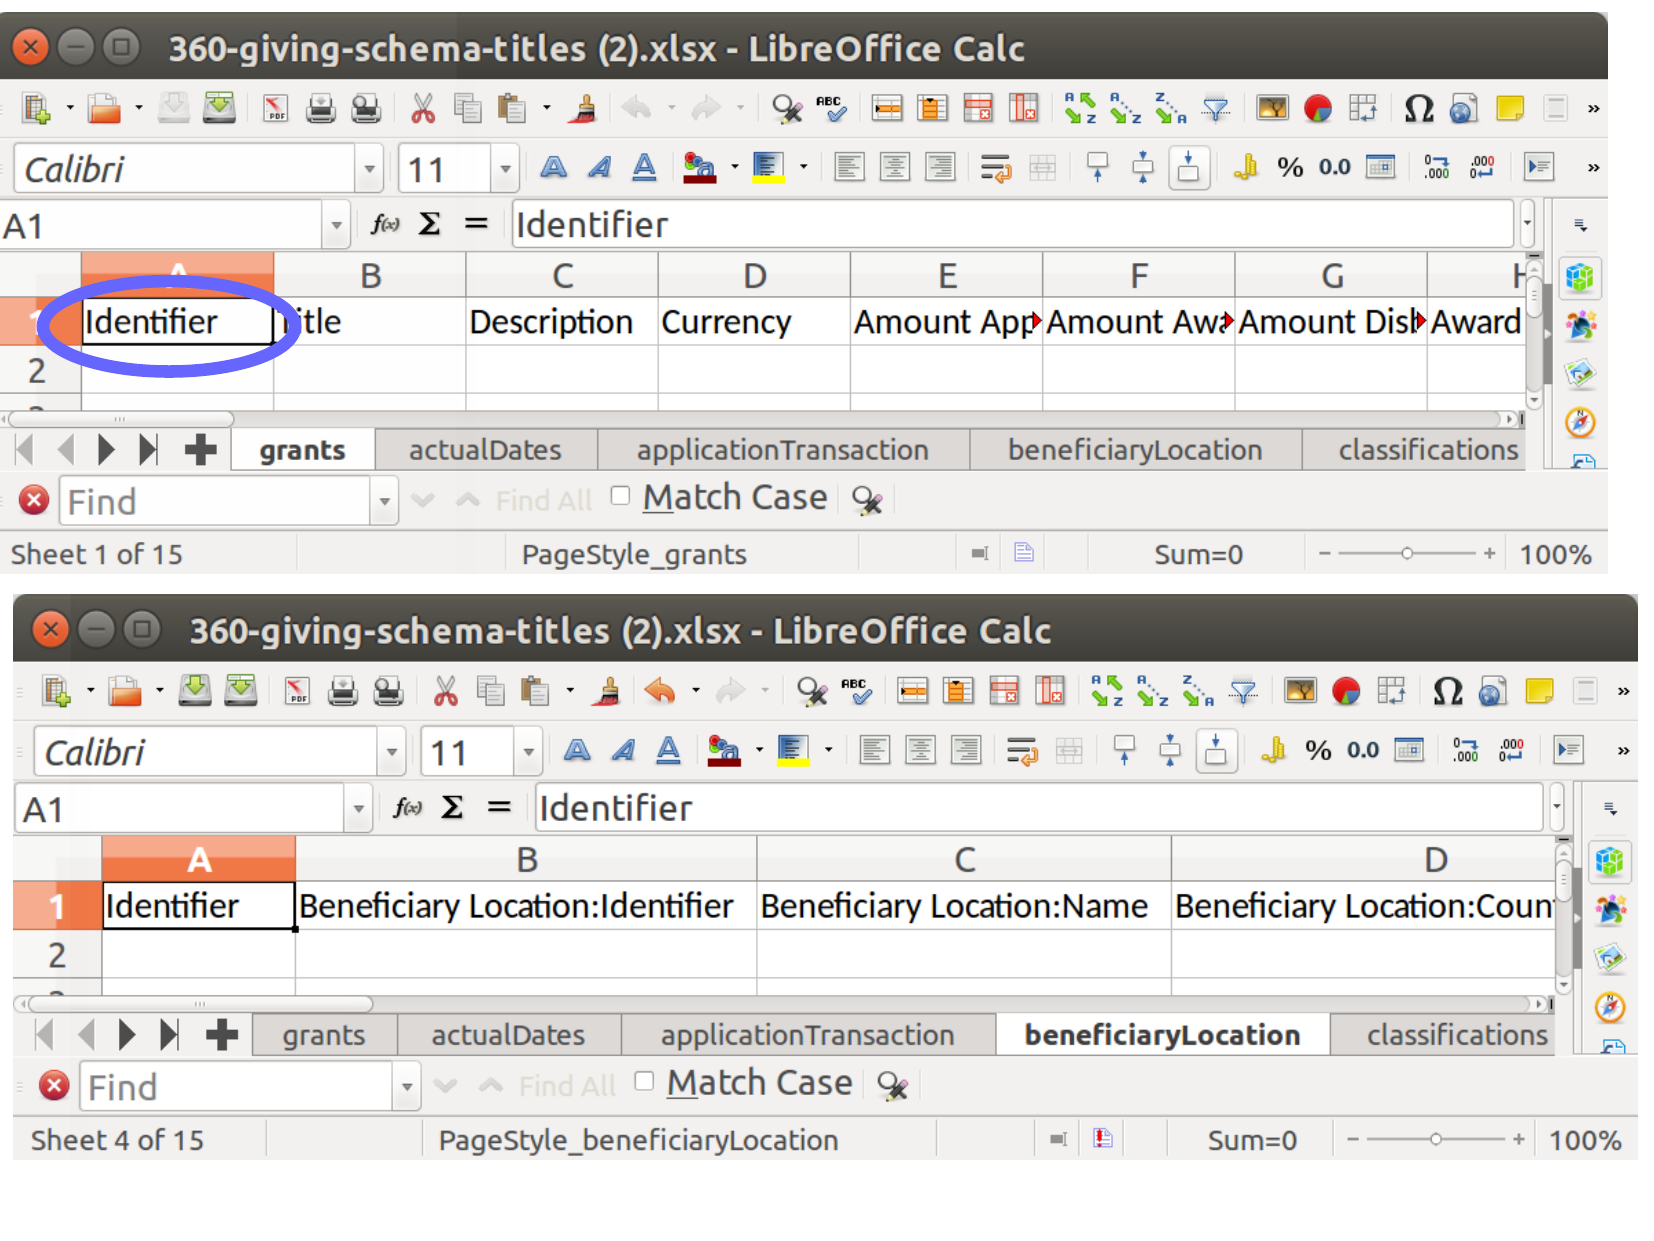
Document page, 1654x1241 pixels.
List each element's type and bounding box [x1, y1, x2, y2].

picture [13, 594, 1638, 1160]
picture [0, 12, 1608, 574]
